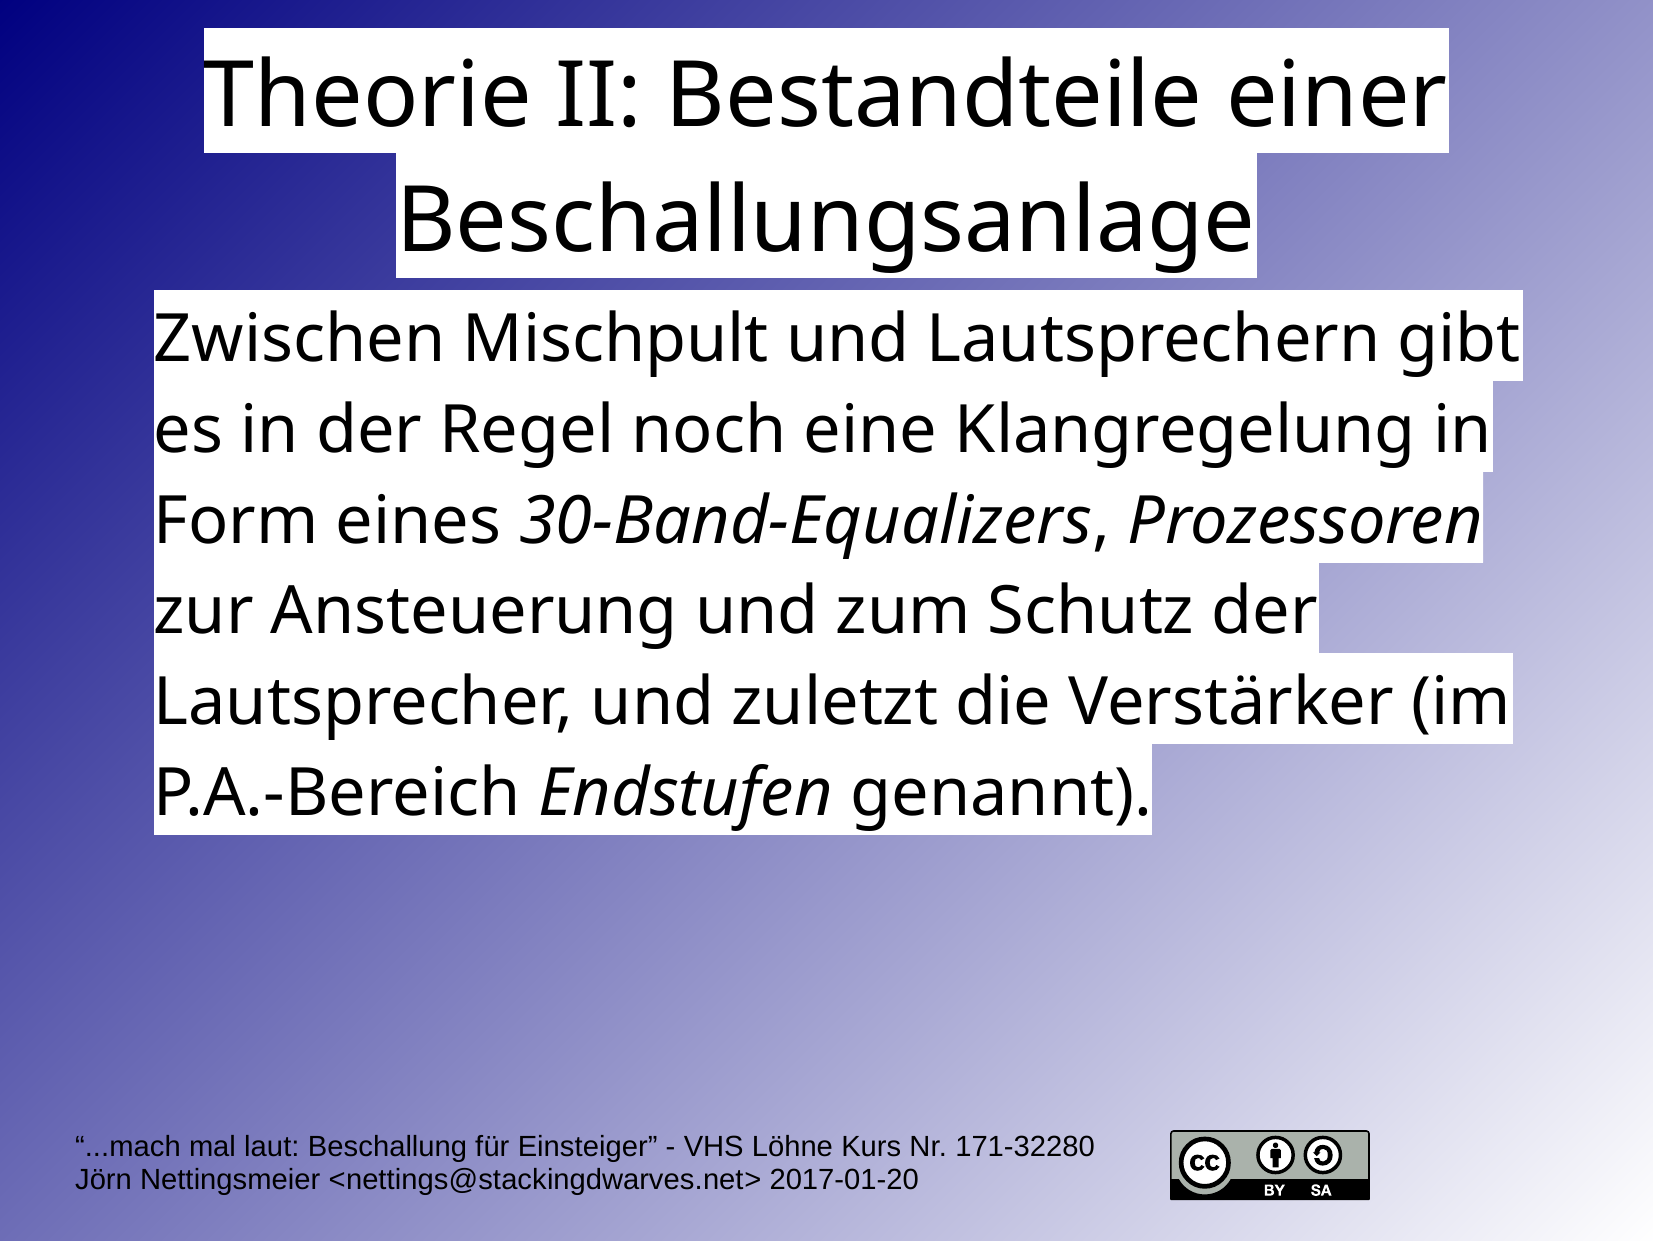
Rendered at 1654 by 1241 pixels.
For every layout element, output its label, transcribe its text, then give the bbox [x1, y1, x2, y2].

title Theorie II: Bestandteile einer Beschallungsanlage [82, 27, 1571, 279]
list Zwischen Mischpult und Lautsprechern gibt es in der Regel noch eine Klangregelung in Form eines 30-Band-Equalizers, Prozessoren zur Ansteuerung und zum Schutz der Lautsprecher, und zuletzt die Verstärker (im P.A.-Bereich Endstufen genannt). [82, 290, 1571, 1010]
